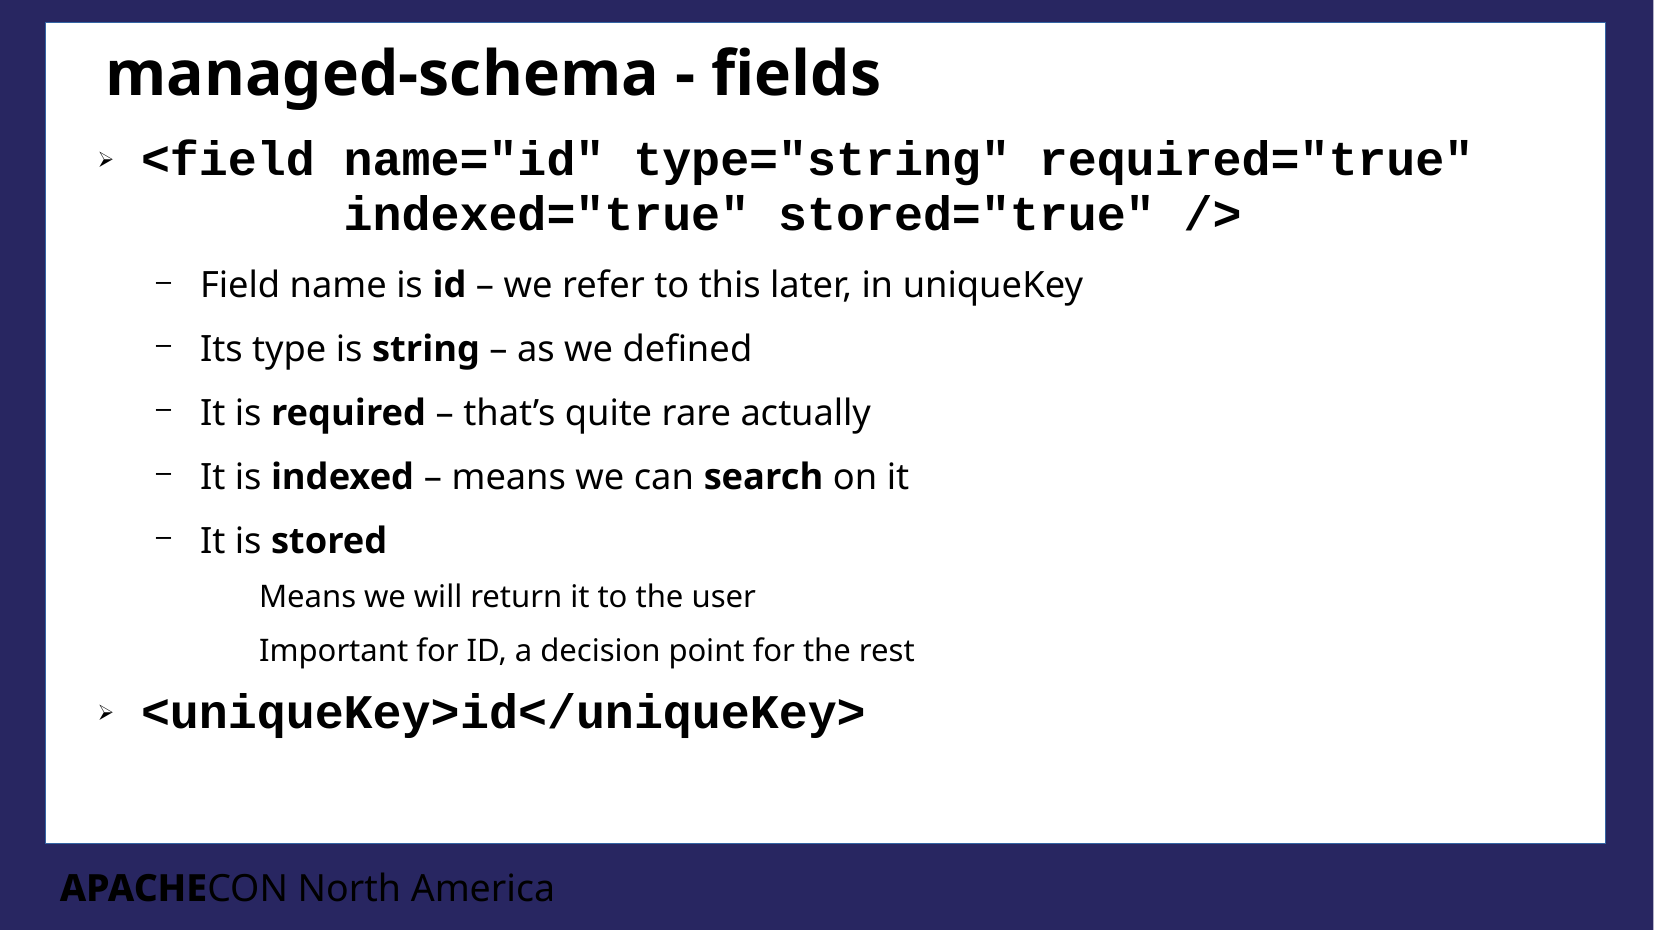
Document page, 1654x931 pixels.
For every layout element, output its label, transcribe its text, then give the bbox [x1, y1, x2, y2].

list <field name="id" type="string" required="true" indexed="true" stored="true" /> Field name is id – we refer to this later, in uniqueKey Its type is string – as we defined It is required – that’s quite rare actually It is indexed – means we can search on it It is stored Means we will return it to the user Important for ID, a decision point for the rest <uniqueKey>id</uniqueKey> [82, 135, 1571, 757]
title managed-schema - fields [105, 32, 1546, 110]
